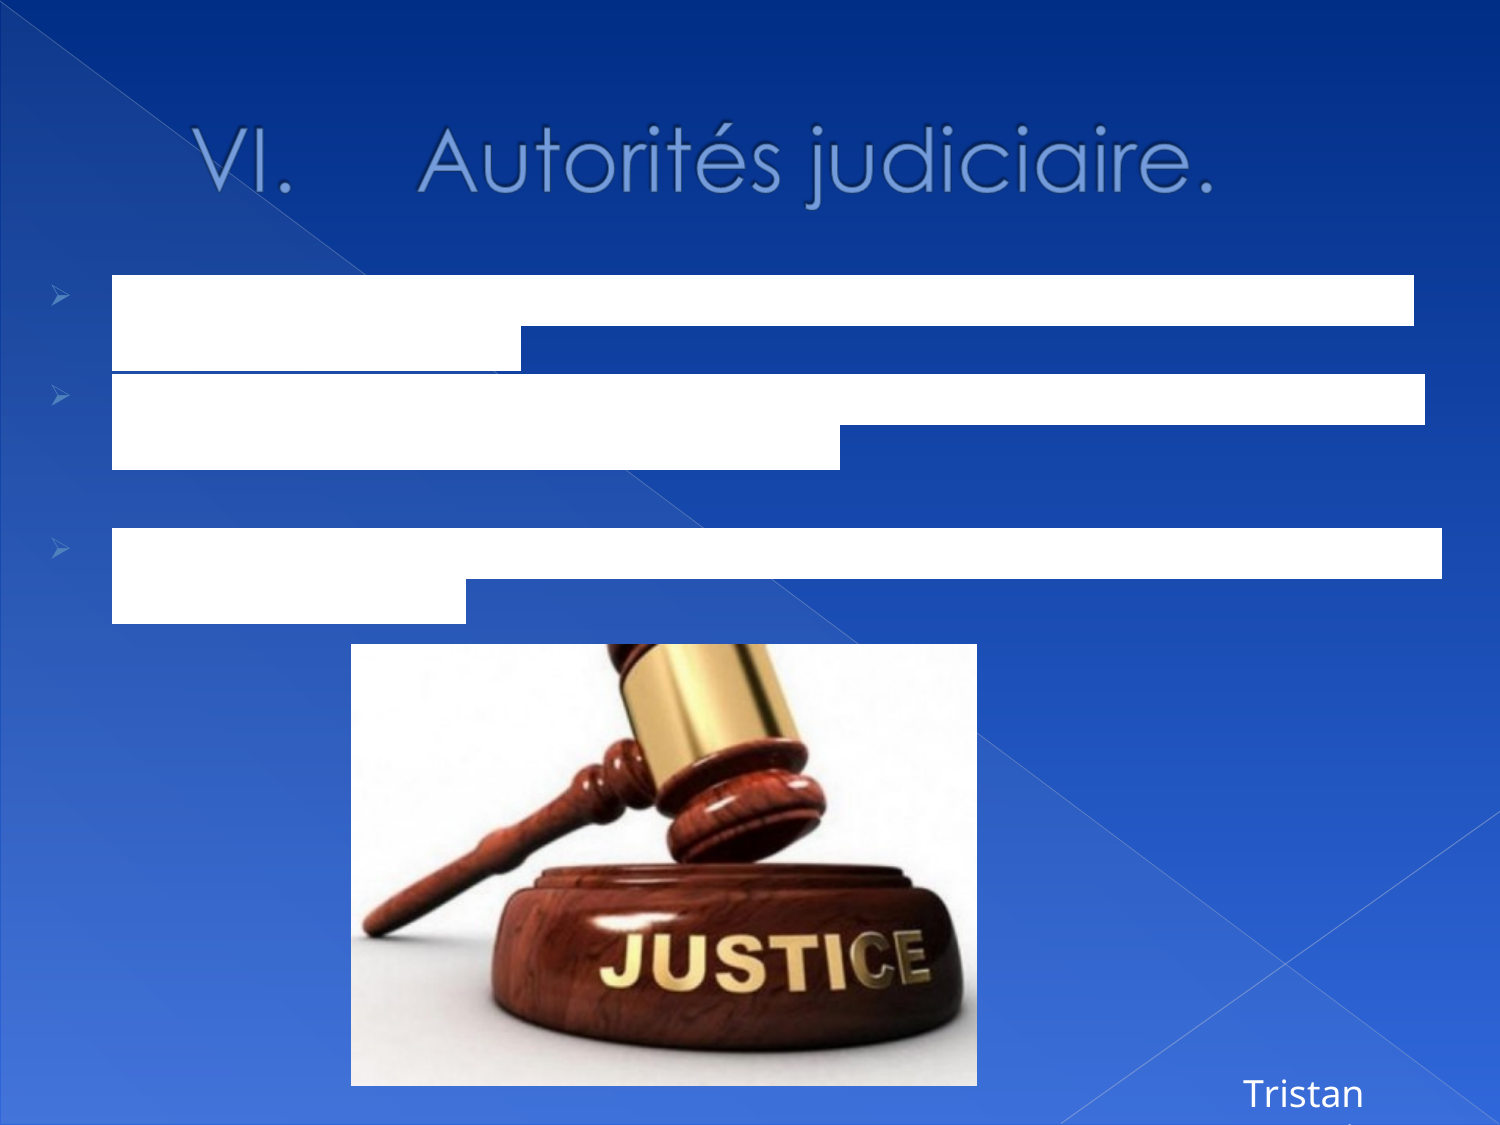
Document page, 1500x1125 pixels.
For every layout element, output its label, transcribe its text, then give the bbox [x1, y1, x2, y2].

picture [21, 42, 1479, 274]
picture [351, 644, 977, 1086]
text_box Tristan Romain [1228, 1063, 1500, 1125]
list Composé: Ensemble des institutions dont fonction de faire appliquer la loi en tranchant les litiges. Elles comprends: les magistrats, les juridictions et les organes qui exercent le pouvoir de juger dans l’ordre judiciaire. Litige: Désaccord entre deux personnes ou plusieurs personnes concernant l’exercice d’un droit. [23, 269, 1477, 668]
